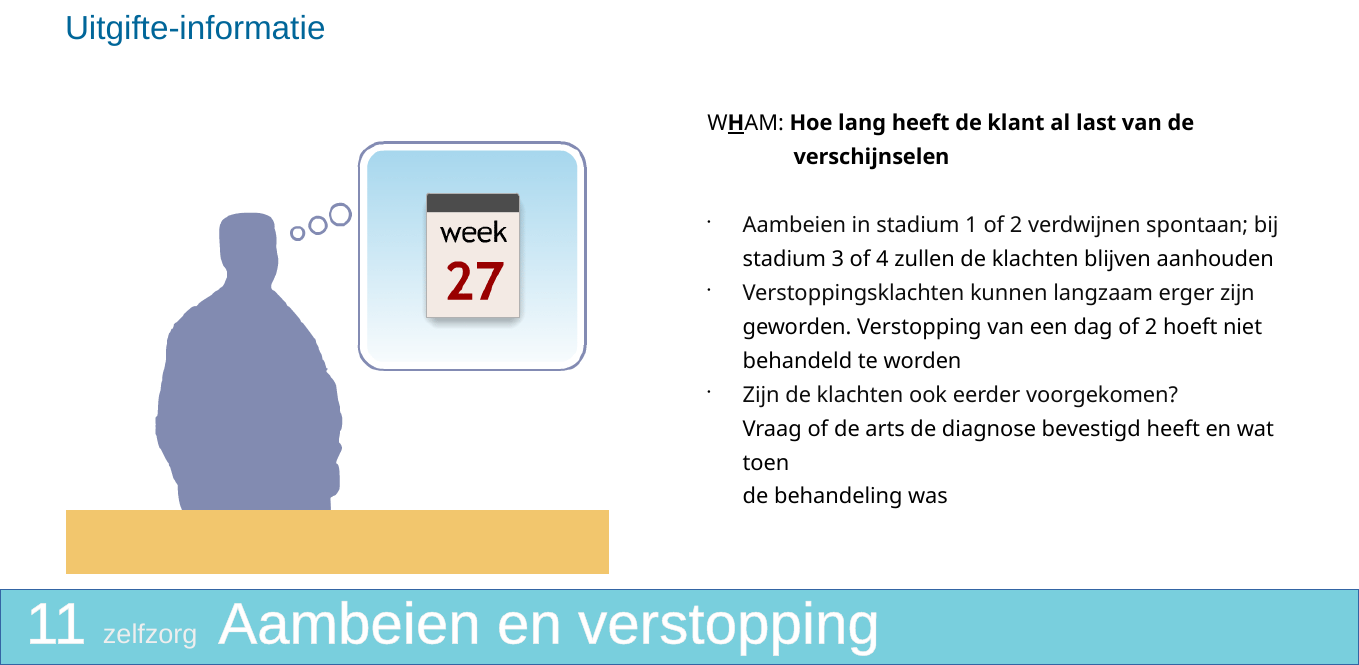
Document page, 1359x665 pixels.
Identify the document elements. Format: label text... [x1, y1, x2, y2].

title 11 zelfzorg Aambeien en verstopping [26, 590, 993, 665]
picture [66, 118, 609, 574]
title Uitgifte-informatie [65, 9, 1288, 83]
text_box [0, 589, 1359, 665]
text_box WHAM: Hoe lang heeft de klant al last van de verschijnselen Aambeien in stadium 1 of 2 verdwijnen spontaan; bij stadium 3 of 4 zullen de klachten blijven aanhouden Verstoppingsklachten kunnen langzaam erger zijn geworden. Verstopping van een dag of 2 hoeft niet behandeld te worden Zijn de klachten ook eerder voorgekomen? Vraag of de arts de diagnose bevestigd heeft en wat toen de behandeling was [692, 95, 1302, 564]
